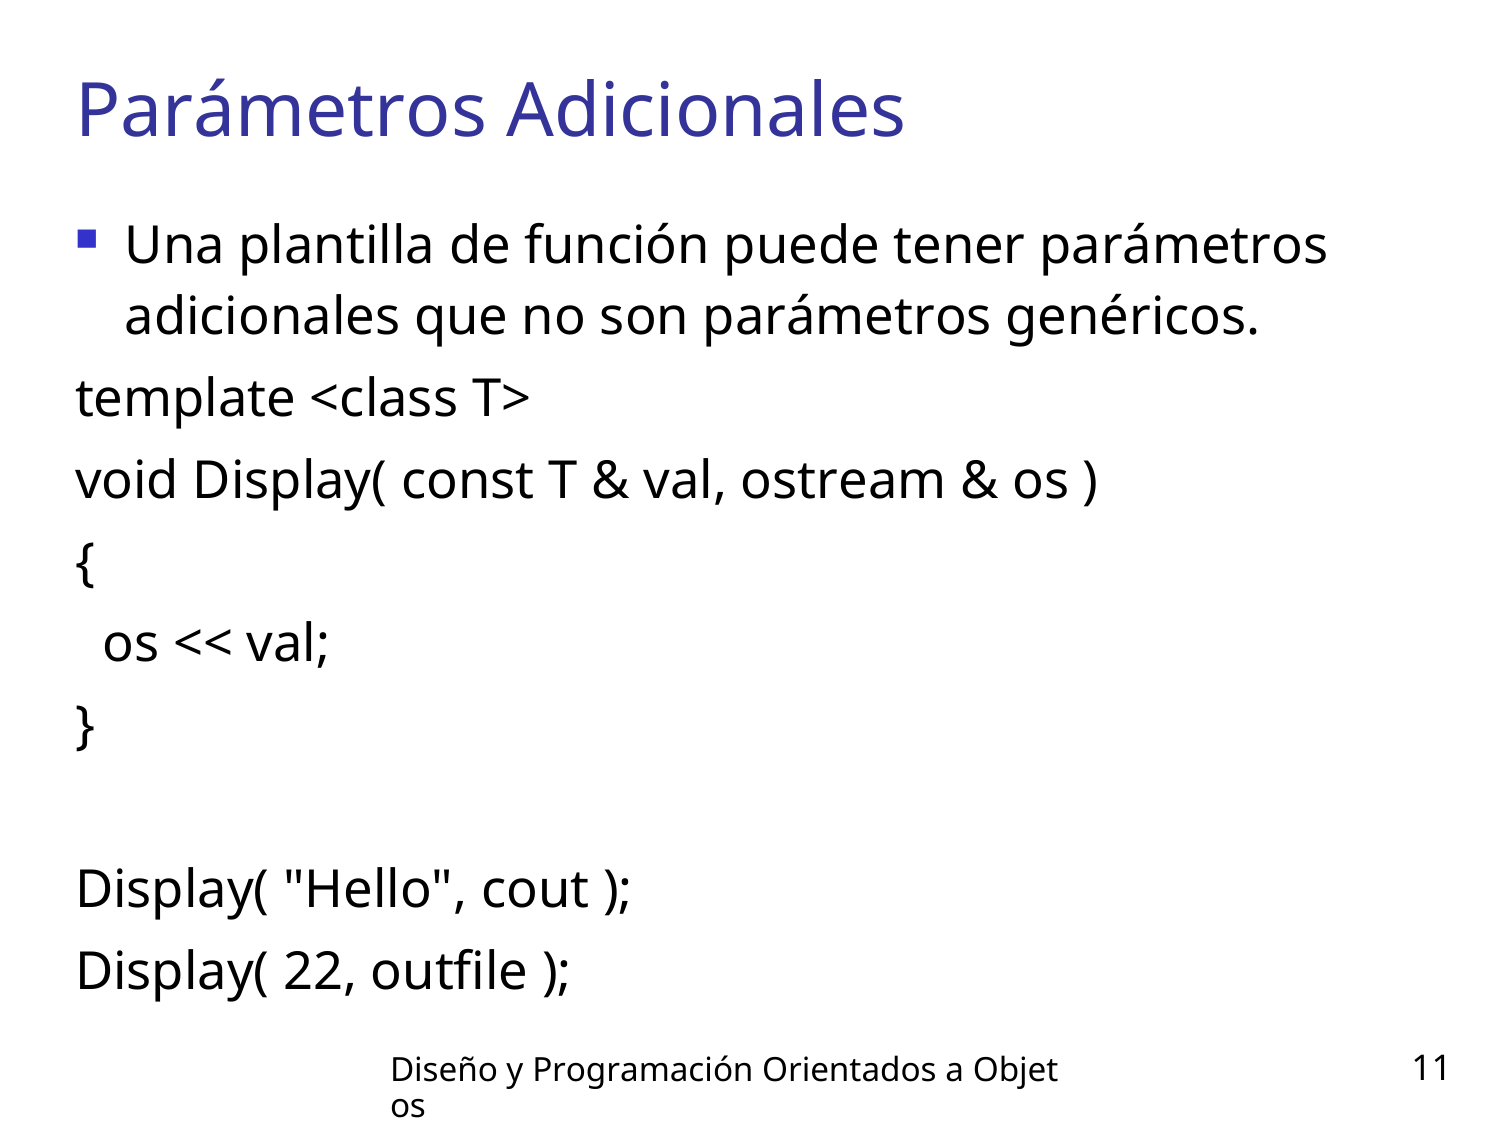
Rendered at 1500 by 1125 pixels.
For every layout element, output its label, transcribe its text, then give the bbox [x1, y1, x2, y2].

title Parámetros Adicionales [75, 25, 1466, 188]
list Una plantilla de función puede tener parámetros adicionales que no son parámetros genéricos. template <class T> void Display( const T & val, ostream & os ) { os << val; } Display( "Hello", cout ); Display( 22, outfile ); [75, 207, 1462, 1013]
